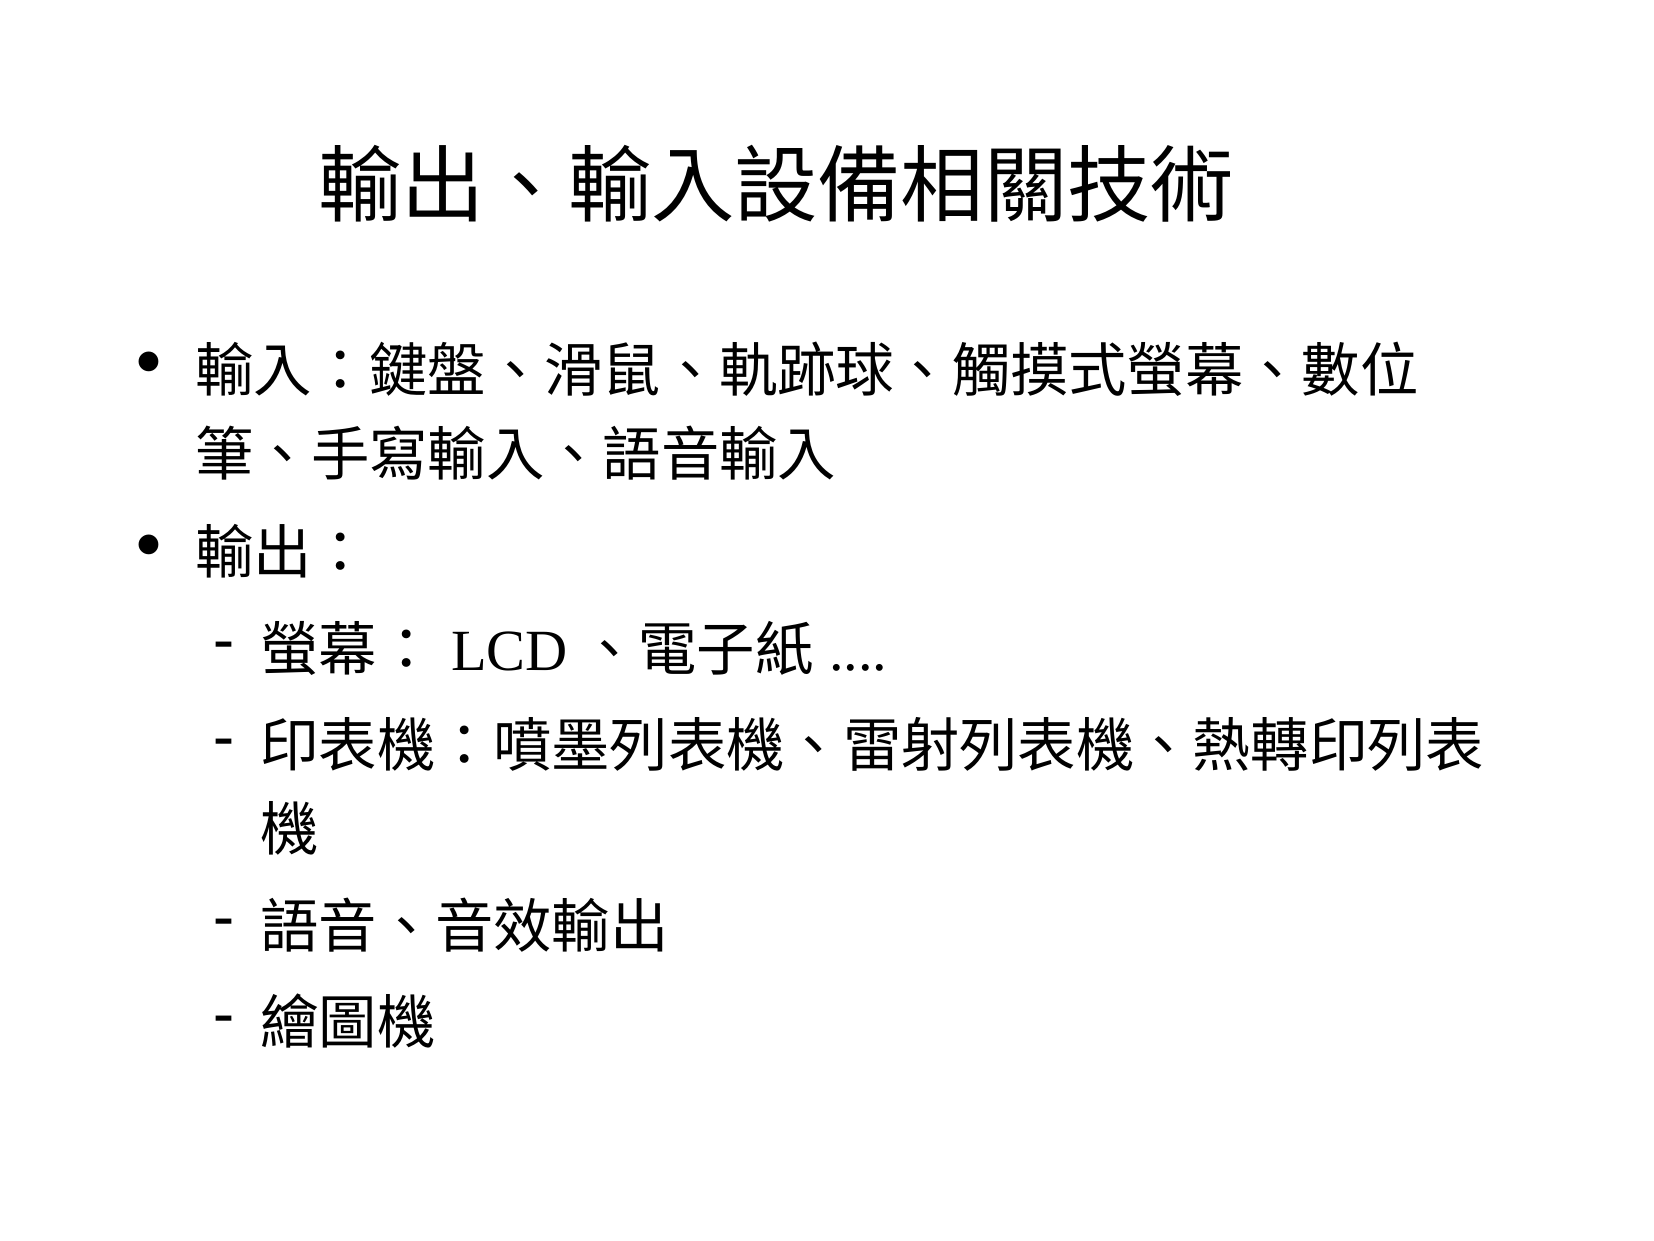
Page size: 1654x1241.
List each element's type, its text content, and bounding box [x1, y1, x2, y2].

title 輸出、輸入設備相關技術 [73, 24, 1479, 249]
list 輸入：鍵盤、滑鼠、軌跡球、觸摸式螢幕、數位筆、手寫輸入、語音輸入 輸出： 螢幕：LCD、電子紙.... 印表機：噴墨列表機、雷射列表機、熱轉印列表機 語音、音效輸出 繪圖機 [124, 316, 1530, 1117]
